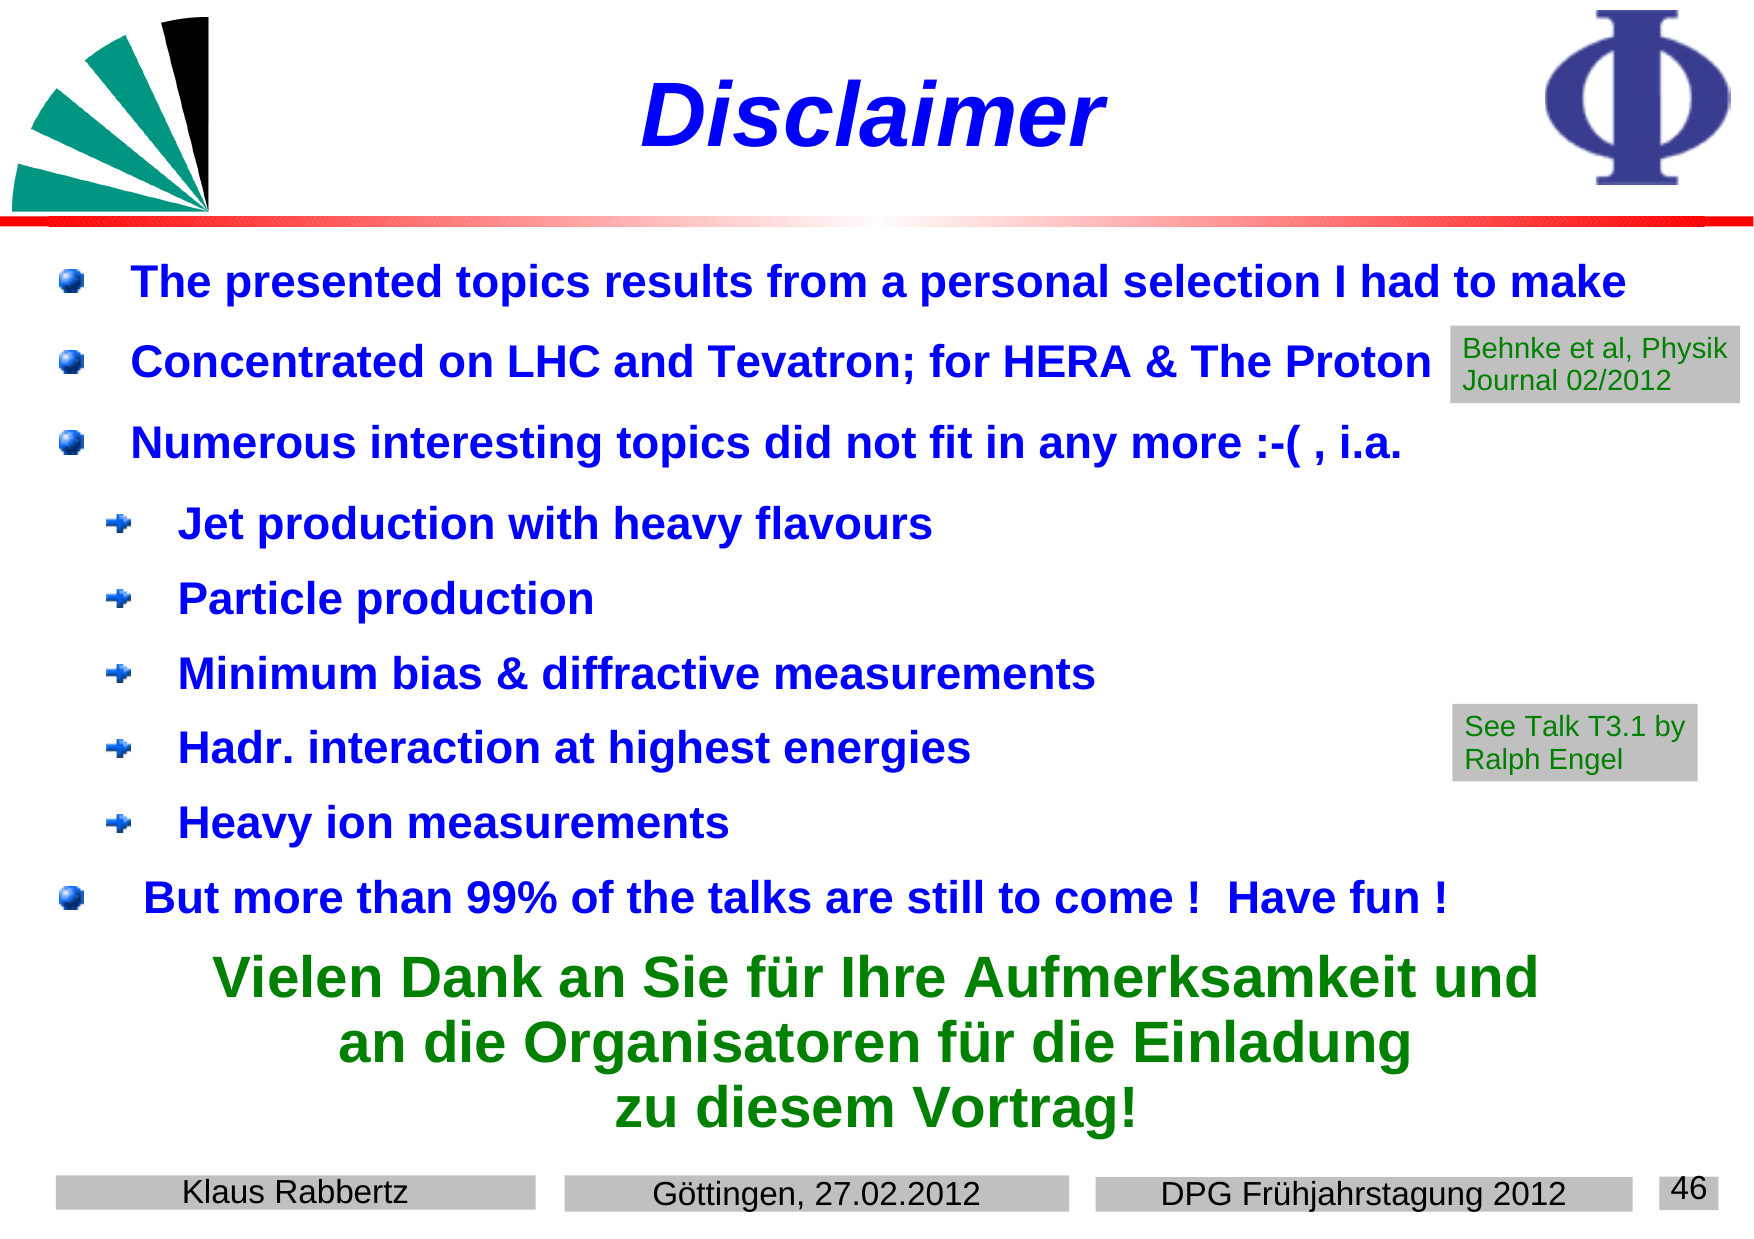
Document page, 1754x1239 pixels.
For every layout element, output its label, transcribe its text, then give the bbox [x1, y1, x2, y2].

picture [12, 17, 209, 214]
text_box Vielen Dank an Sie für Ihre Aufmerksamkeit und an die Organisatoren für die Einladung zu diesem Vortrag! [200, 939, 1553, 1147]
list The presented topics results from a personal selection I had to make Concentrated on LHC and Tevatron; for HERA & The Proton Numerous interesting topics did not fit in any more :-( , i.a. Jet production with heavy flavours Particle production Minimum bias & diffractive measurements Hadr. interaction at highest energies Heavy ion measurements But more than 99% of the talks are still to come ! Have fun ! [47, 255, 1731, 924]
text_box Behnke et al, Physik Journal 02/2012 [1450, 325, 1740, 404]
text_box See Talk T3.1 by Ralph Engel [1452, 703, 1698, 782]
picture [1545, 10, 1731, 185]
title Disclaimer [220, 16, 1525, 213]
